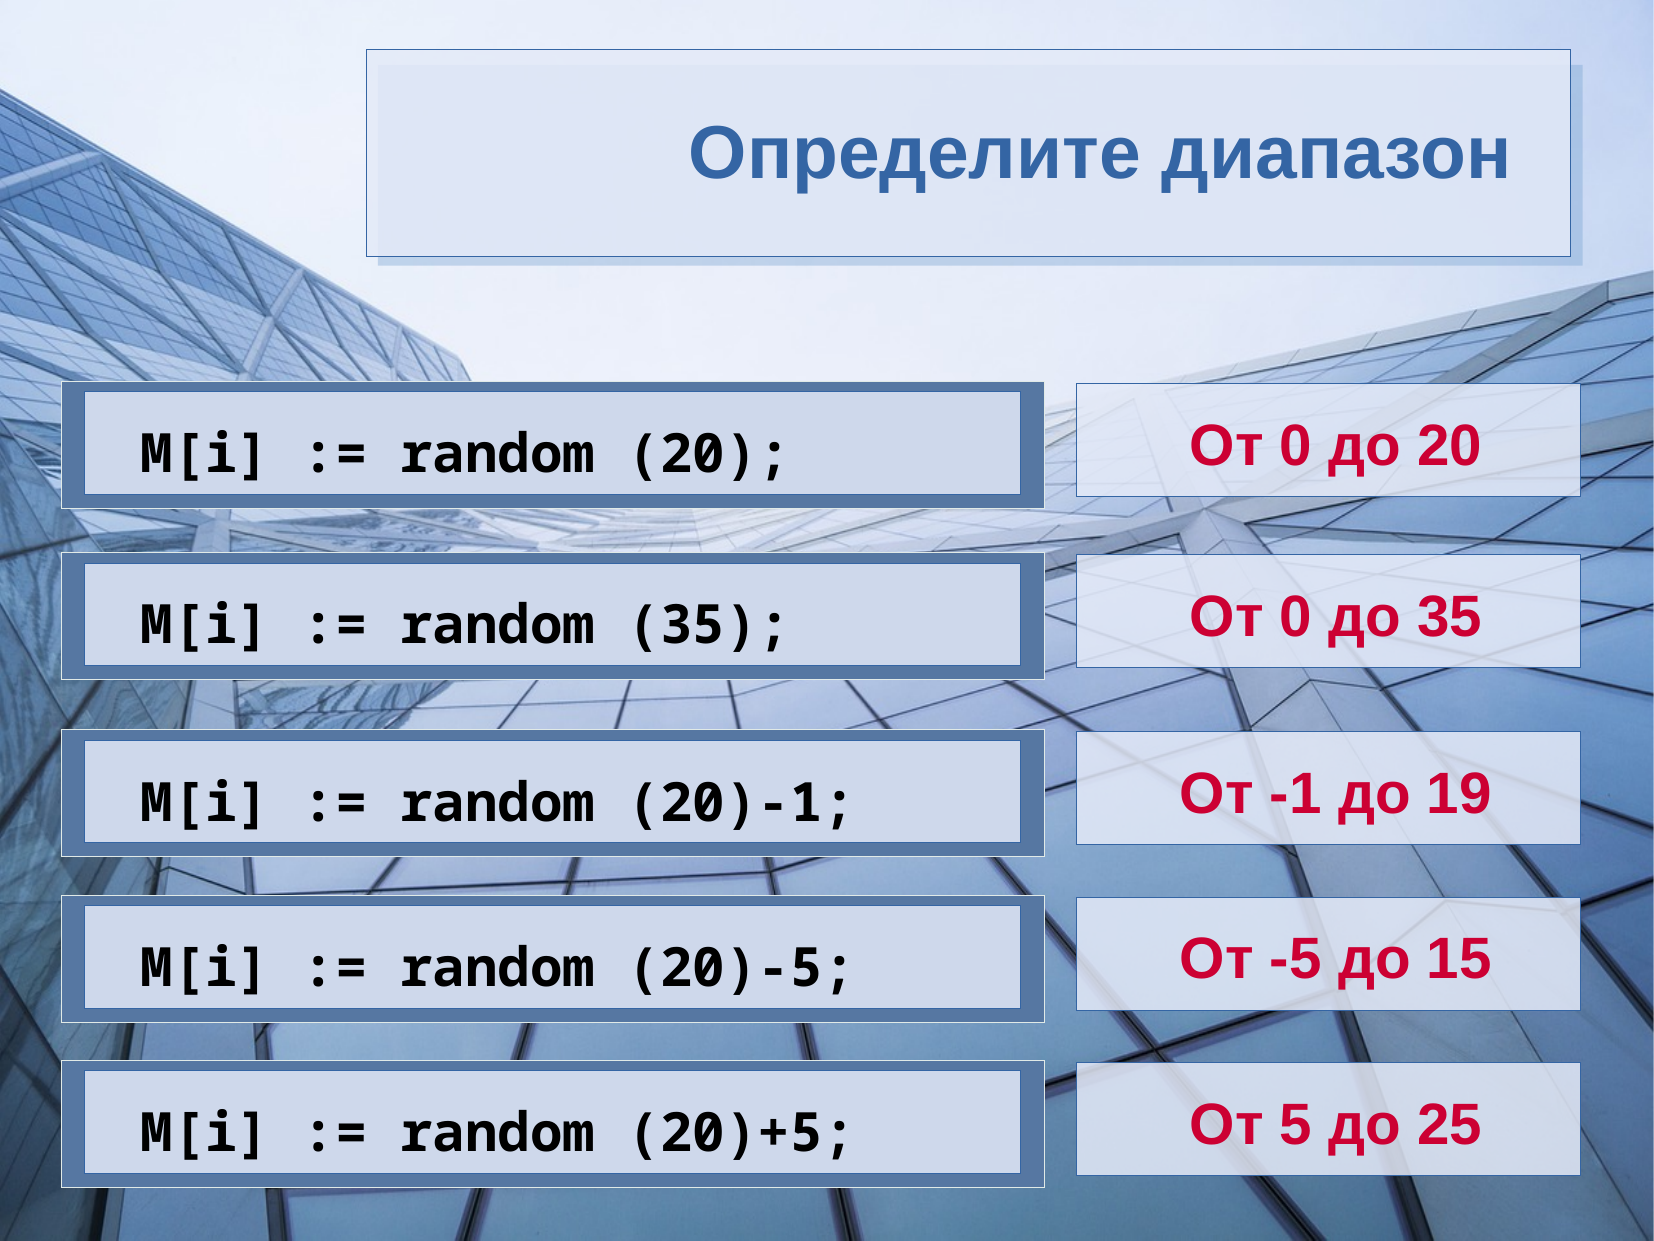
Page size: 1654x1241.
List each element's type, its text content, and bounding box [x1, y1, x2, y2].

text_box [61, 1060, 1045, 1188]
text_box От -1 до 19 [1076, 731, 1581, 845]
picture [0, 0, 1654, 1241]
text_box От 0 до 35 [1076, 554, 1581, 668]
text_box M[i] := random (35); [84, 563, 1021, 666]
text_box От -5 до 15 [1076, 897, 1581, 1011]
text_box M[i] := random (20)-5; [84, 905, 1021, 1009]
text_box От 5 до 25 [1076, 1062, 1581, 1176]
text_box От 0 до 20 [1076, 383, 1581, 497]
text_box M[i] := random (20); [84, 391, 1021, 495]
text_box [61, 895, 1045, 1023]
text_box M[i] := random (20)+5; [84, 1070, 1021, 1174]
title Определите диапазон [366, 49, 1571, 257]
text_box M[i] := random (20)-1; [84, 740, 1021, 843]
text_box [377, 64, 1583, 266]
text_box [61, 381, 1045, 509]
text_box [61, 729, 1045, 857]
text_box [61, 552, 1045, 680]
